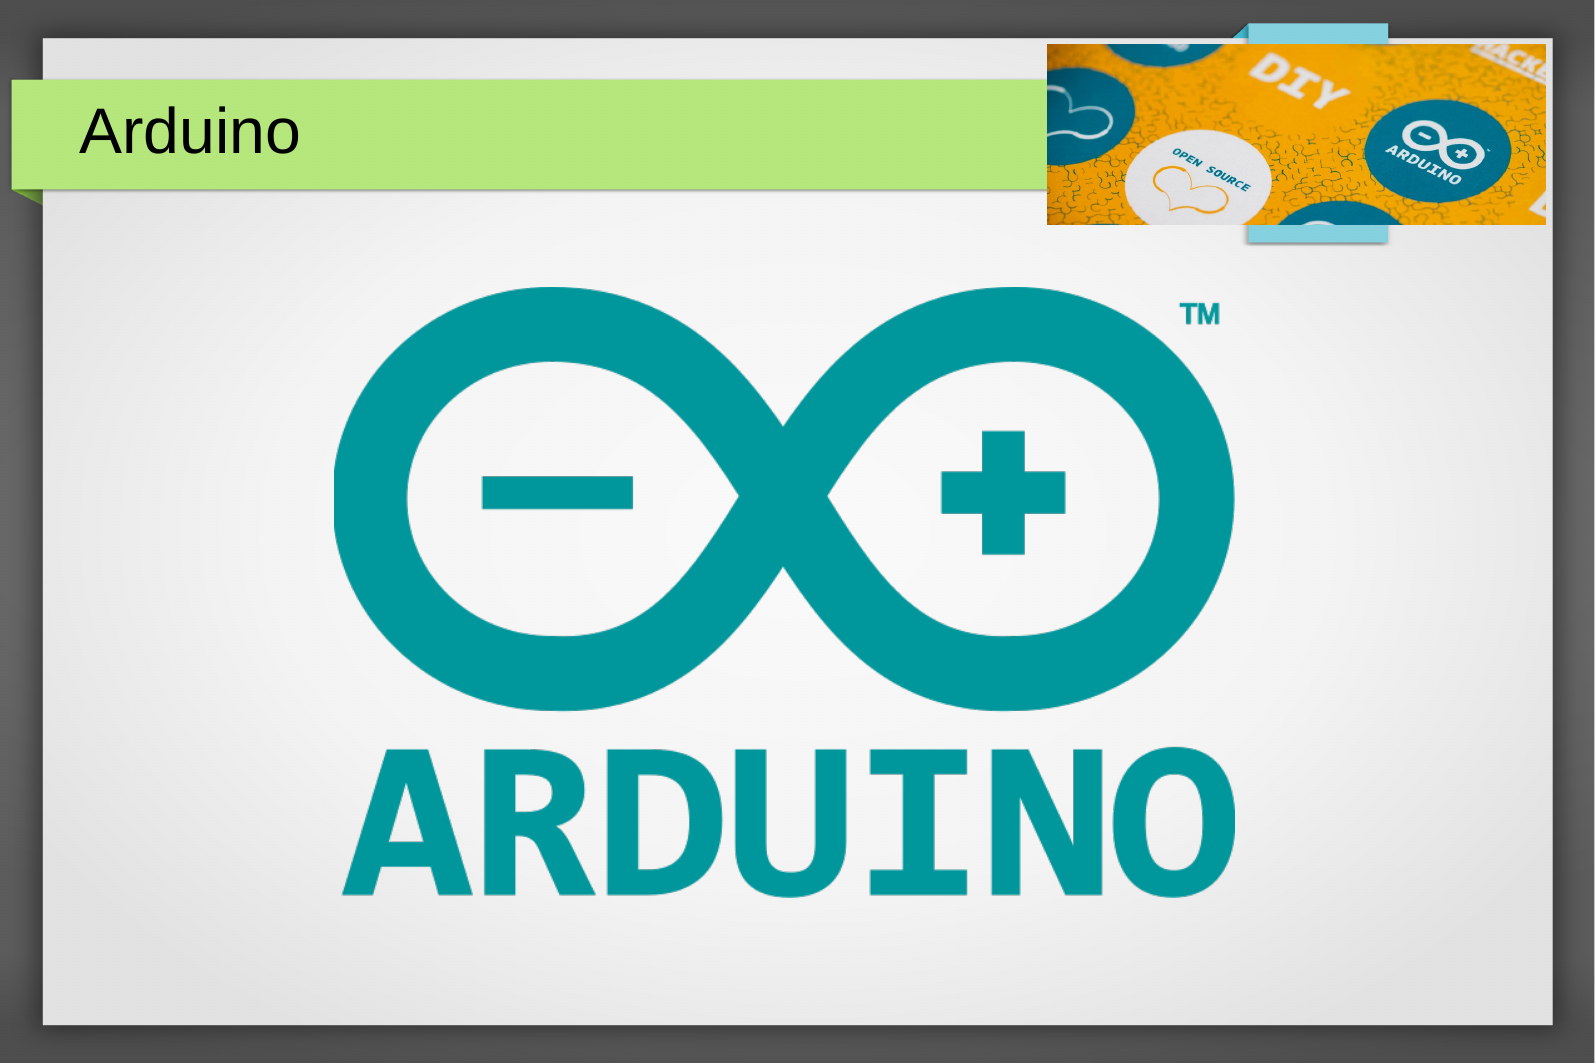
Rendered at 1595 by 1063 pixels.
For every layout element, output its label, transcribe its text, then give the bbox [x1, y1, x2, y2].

title Arduino [79, 80, 1047, 183]
picture [0, 0, 1595, 1063]
subtitle [79, 253, 1515, 870]
